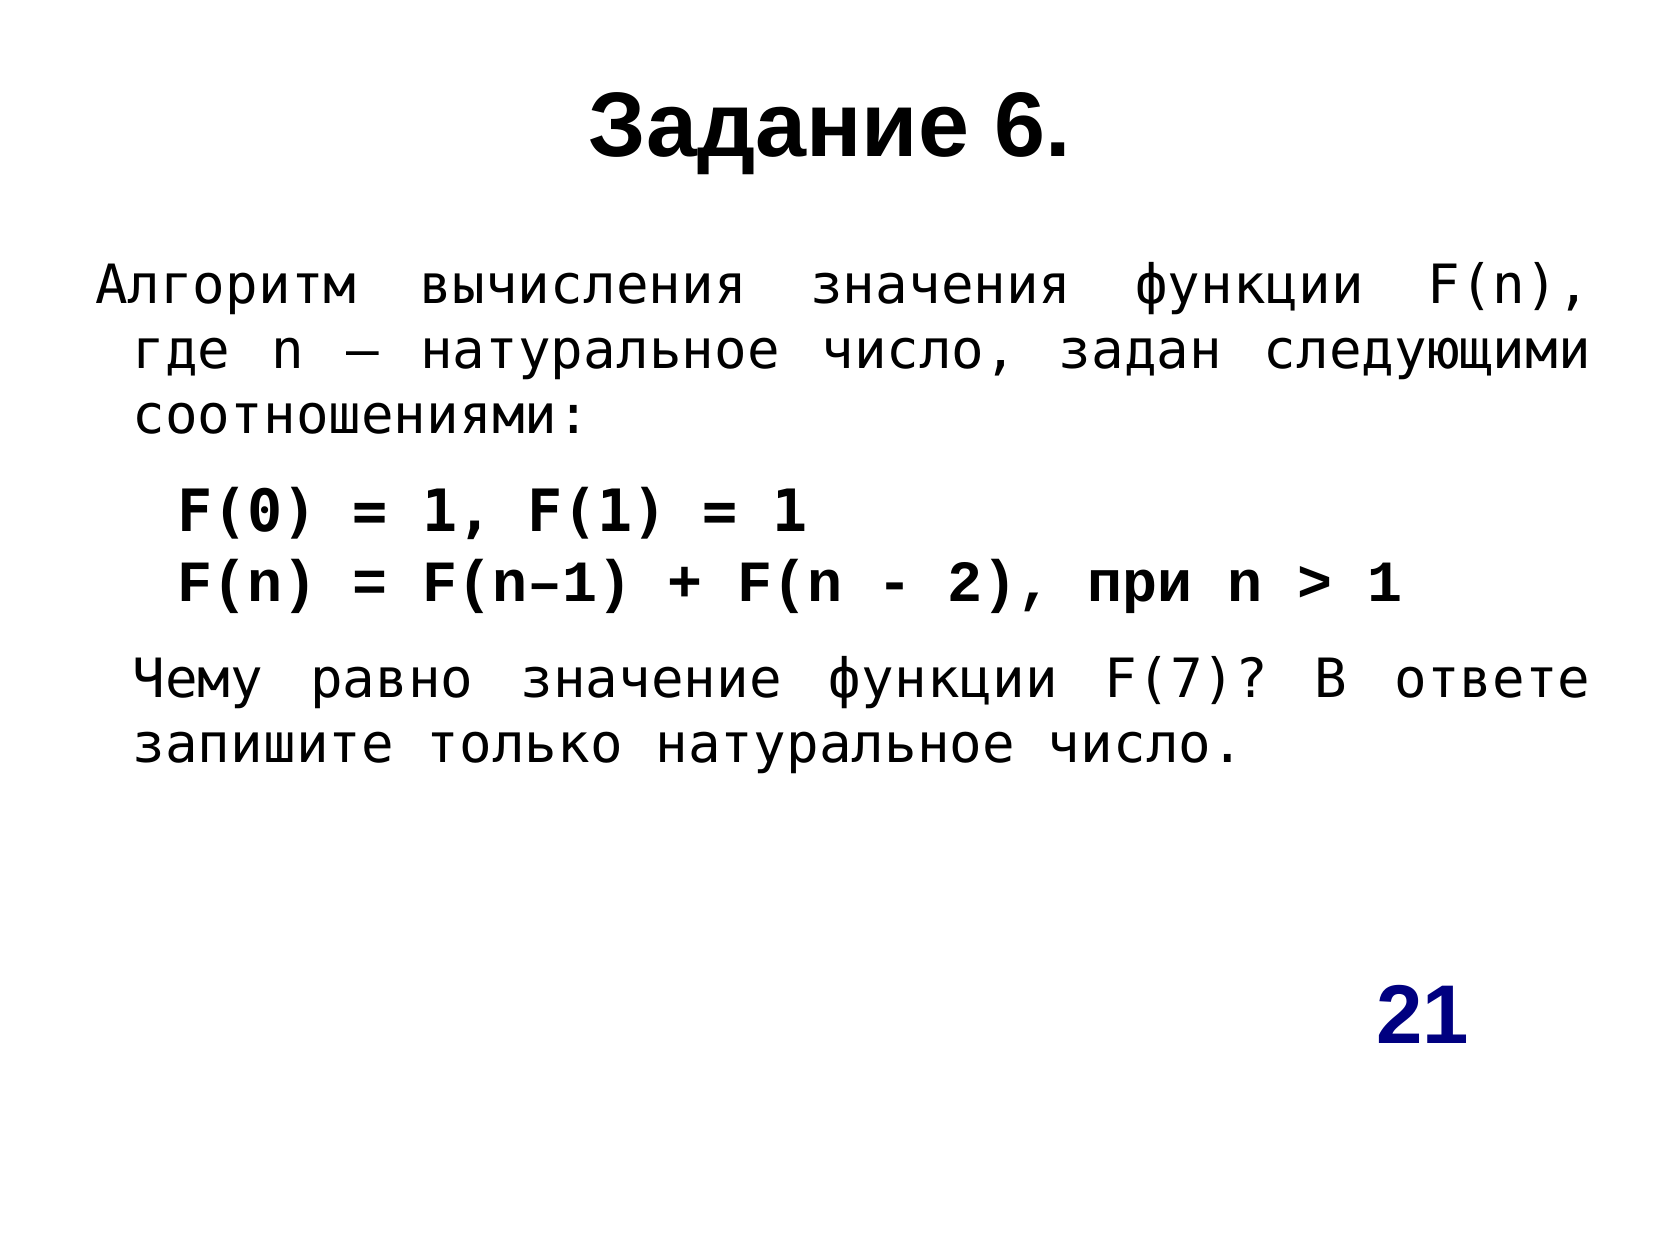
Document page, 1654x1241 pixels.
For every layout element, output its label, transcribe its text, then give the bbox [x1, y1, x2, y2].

title Задание 6. [82, 45, 1571, 241]
list Алгоритм вычисления значения функции F(n), где n – натуральное число, задан следующими соотношениями: F(0) = 1, F(1) = 1 F(n) = F(n–1) + F(n - 2), при n > 1 Чему равно значение функции F(7)? В ответе запишите только натуральное число. [58, 241, 1609, 1194]
text_box 21 [1313, 960, 1532, 1117]
